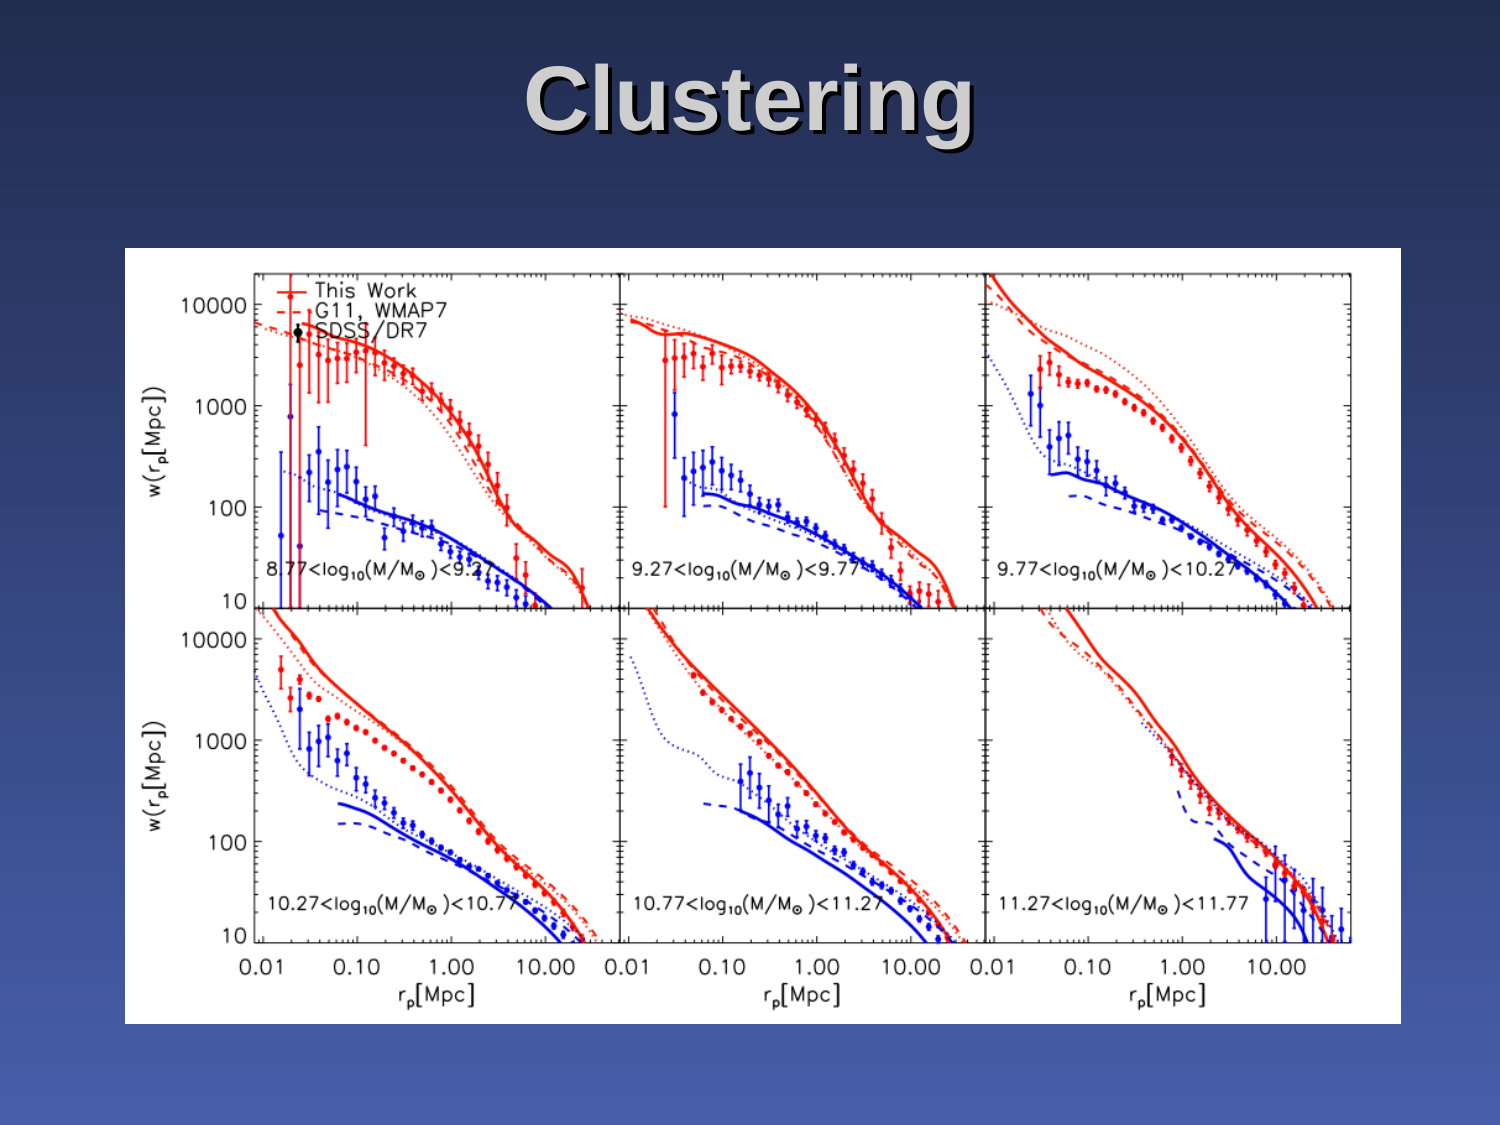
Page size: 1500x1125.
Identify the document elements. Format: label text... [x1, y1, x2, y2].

title Clustering [0, 0, 1500, 188]
picture [125, 248, 1401, 1024]
